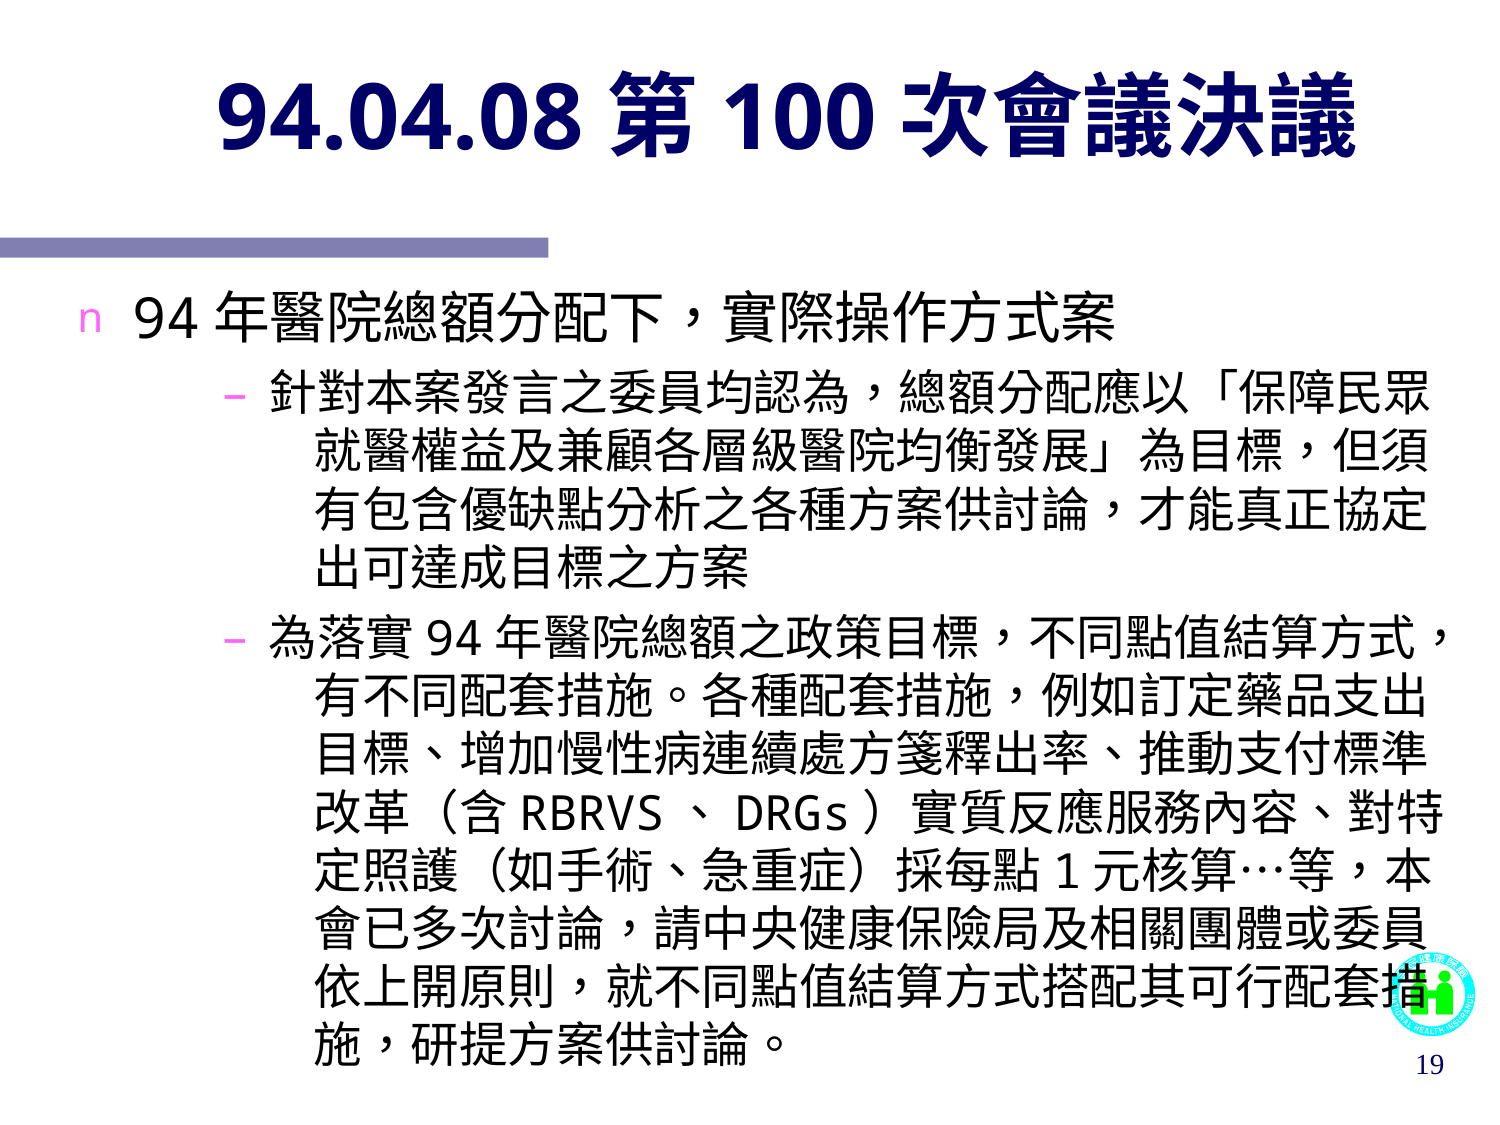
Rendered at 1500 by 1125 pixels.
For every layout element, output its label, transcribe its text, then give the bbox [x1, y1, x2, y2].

list 94年醫院總額分配下，實際操作方式案 針對本案發言之委員均認為，總額分配應以「保障民眾就醫權益及兼顧各層級醫院均衡發展」為目標，但須有包含優缺點分析之各種方案供討論，才能真正協定出可達成目標之方案 為落實94年醫院總額之政策目標，不同點值結算方式，有不同配套措施。各種配套措施，例如訂定藥品支出目標、增加慢性病連續處方箋釋出率、推動支付標準改革（含RBRVS、DRGs）實質反應服務內容、對特定照護（如手術、急重症）採每點1元核算…等，本會已多次討論，請中央健康保險局及相關團體或委員依上開原則，就不同點值結算方式搭配其可行配套措施，研提方案供討論。 [62, 275, 1463, 1088]
text_box [1400, 1037, 1476, 1125]
title 94.04.08第100次會議決議 [150, 37, 1426, 175]
